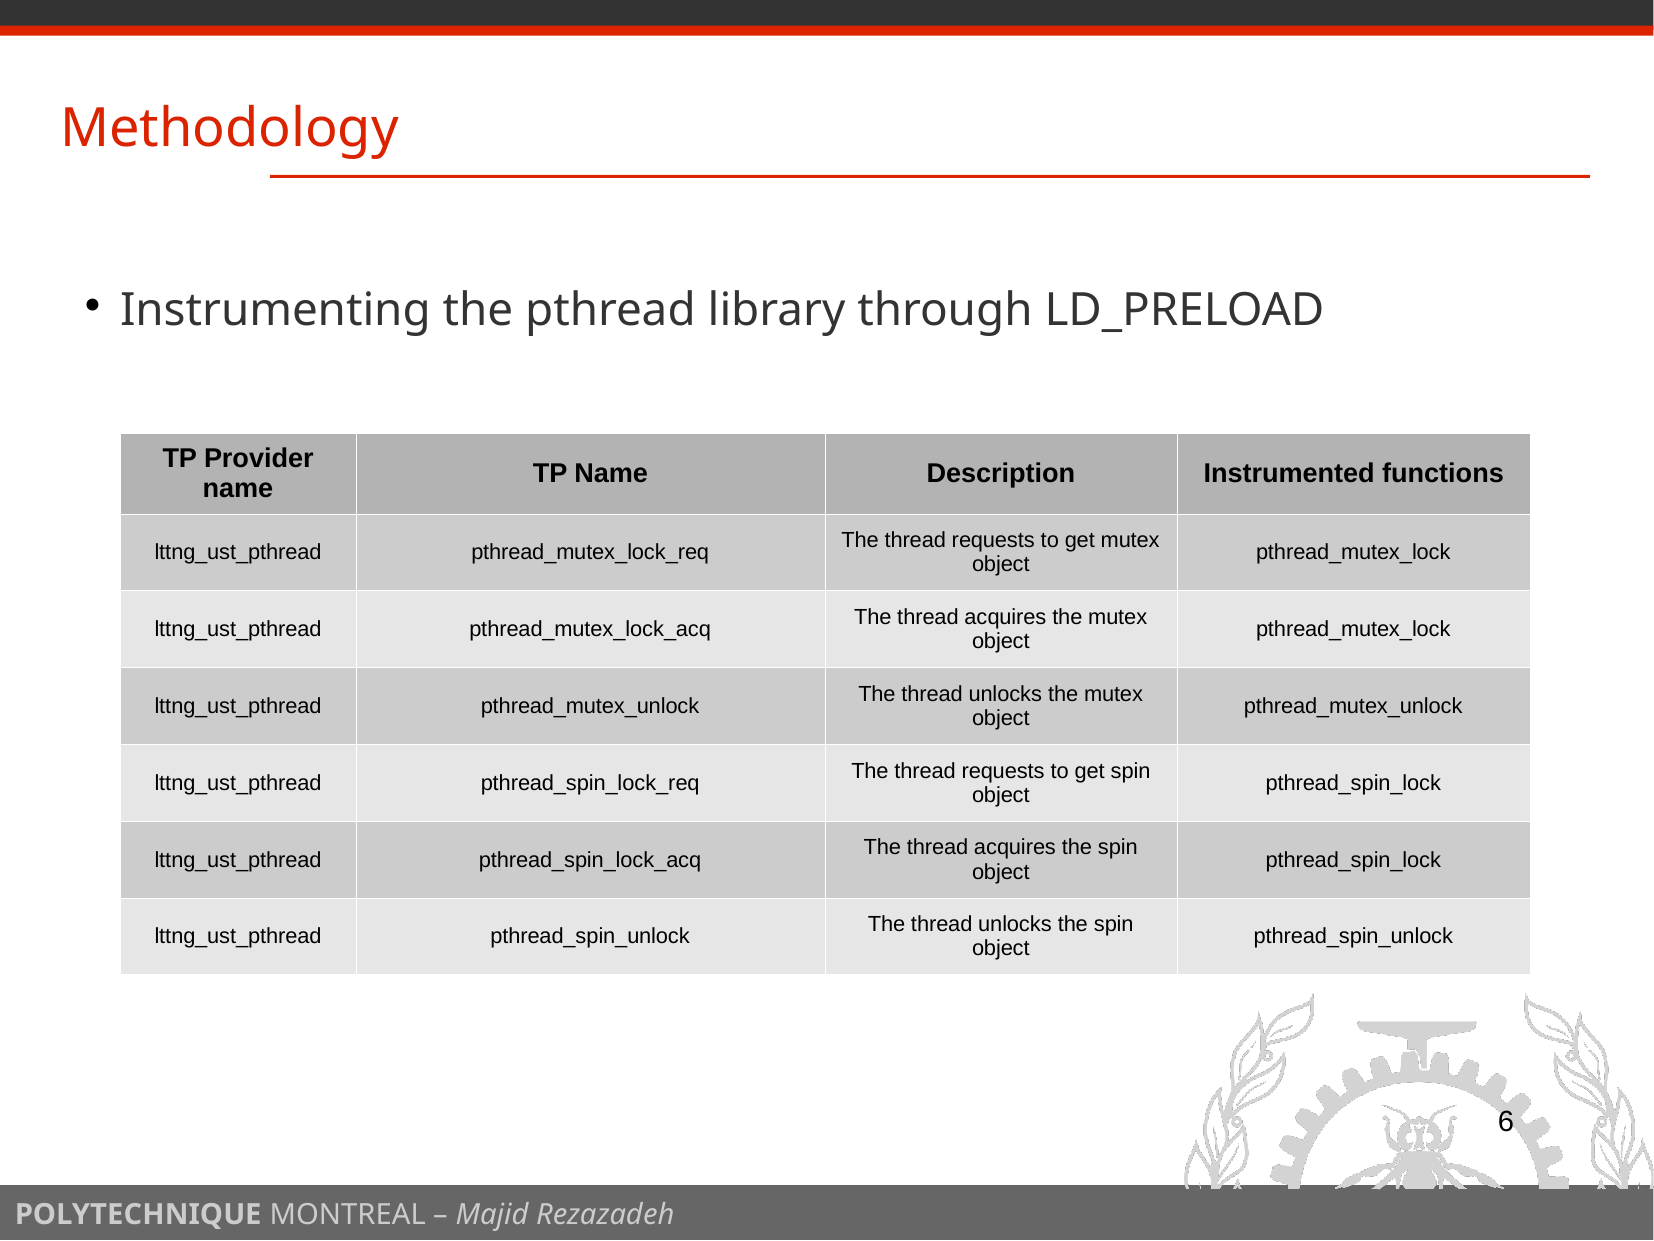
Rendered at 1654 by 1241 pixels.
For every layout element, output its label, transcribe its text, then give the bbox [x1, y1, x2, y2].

table_header TP Provider name [121, 434, 356, 514]
table_cell The thread acquires the mutex object [826, 591, 1177, 667]
table_cell pthread_mutex_lock_req [357, 515, 825, 590]
table_cell The thread unlocks the mutex object [826, 668, 1177, 744]
table_cell lttng_ust_pthread [121, 668, 356, 744]
table_cell pthread_mutex_unlock [357, 668, 825, 744]
text_box 6 [1483, 1095, 1543, 1156]
table_cell lttng_ust_pthread [121, 591, 356, 667]
table_cell pthread_spin_unlock [357, 899, 825, 974]
table_cell The thread acquires the spin object [826, 822, 1177, 898]
table_header TP Name [357, 434, 825, 514]
text_box Methodology [60, 37, 1590, 174]
table_header Instrumented functions [1178, 434, 1530, 514]
table_cell pthread_spin_unlock [1178, 899, 1530, 974]
table_cell lttng_ust_pthread [121, 822, 356, 898]
table_cell pthread_mutex_lock [1178, 515, 1530, 590]
table_cell lttng_ust_pthread [121, 745, 356, 821]
table_cell pthread_mutex_lock_acq [357, 591, 825, 667]
table_cell lttng_ust_pthread [121, 515, 356, 590]
table_cell lttng_ust_pthread [121, 899, 356, 974]
table_header Description [826, 434, 1177, 514]
table_cell pthread_spin_lock_req [357, 745, 825, 821]
table_cell pthread_spin_lock [1178, 745, 1530, 821]
table_cell pthread_spin_lock [1178, 822, 1530, 898]
picture [1184, 967, 1654, 1216]
table_cell pthread_mutex_lock [1178, 591, 1530, 667]
text_box Instrumenting the pthread library through LD_PRELOAD [45, 119, 1512, 805]
table_cell pthread_spin_lock_acq [357, 822, 825, 898]
table_cell The thread requests to get mutex object [826, 515, 1177, 590]
table_cell The thread unlocks the spin object [826, 899, 1177, 974]
text_box POLYTECHNIQUE MONTREAL – Majid Rezazadeh [0, 1185, 1654, 1240]
table_cell pthread_mutex_unlock [1178, 668, 1530, 744]
table_cell The thread requests to get spin object [826, 745, 1177, 821]
text_box [0, 0, 1654, 36]
